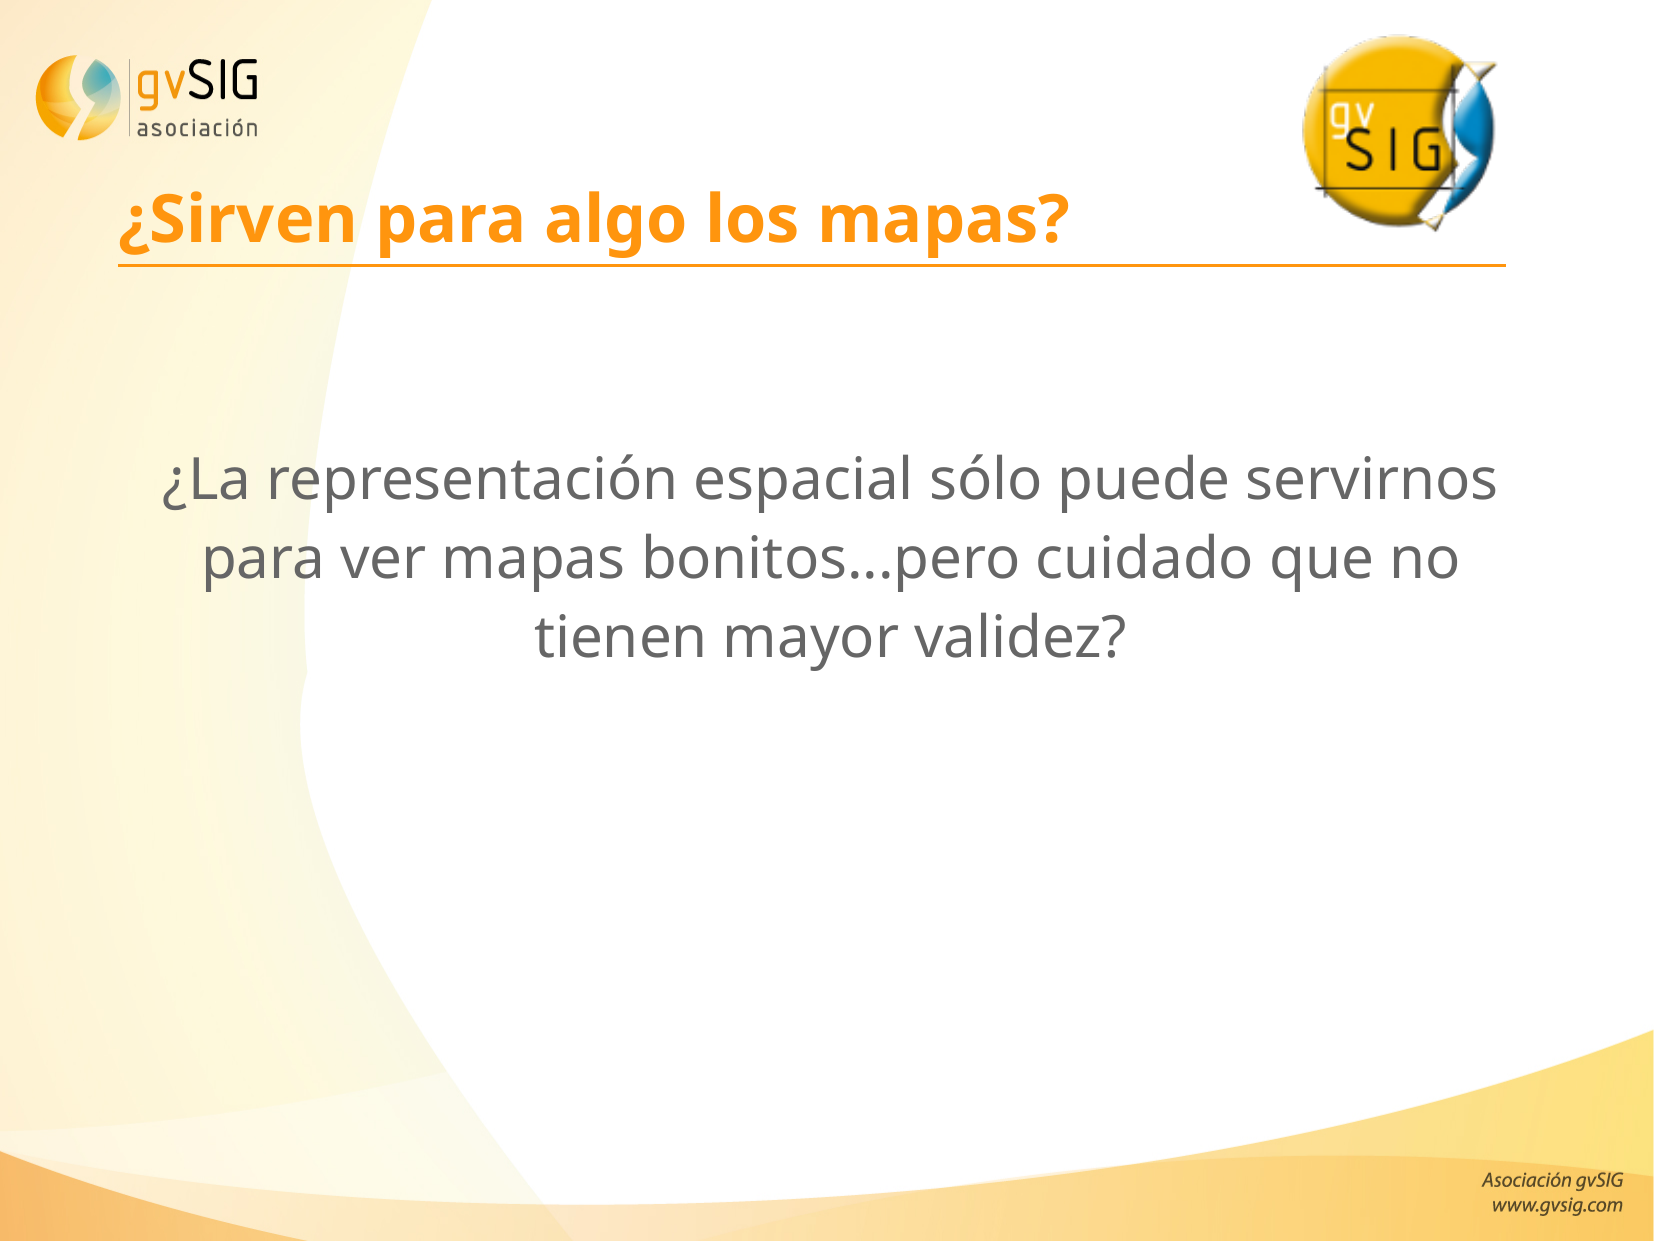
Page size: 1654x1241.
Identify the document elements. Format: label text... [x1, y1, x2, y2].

picture [0, 0, 1654, 1241]
text_box ¿Sirven para algo los mapas? [118, 177, 1247, 256]
text_box ¿La representación espacial sólo puede servirnos para ver mapas bonitos...pero cuidado que no tienen mayor validez? [118, 429, 1544, 648]
